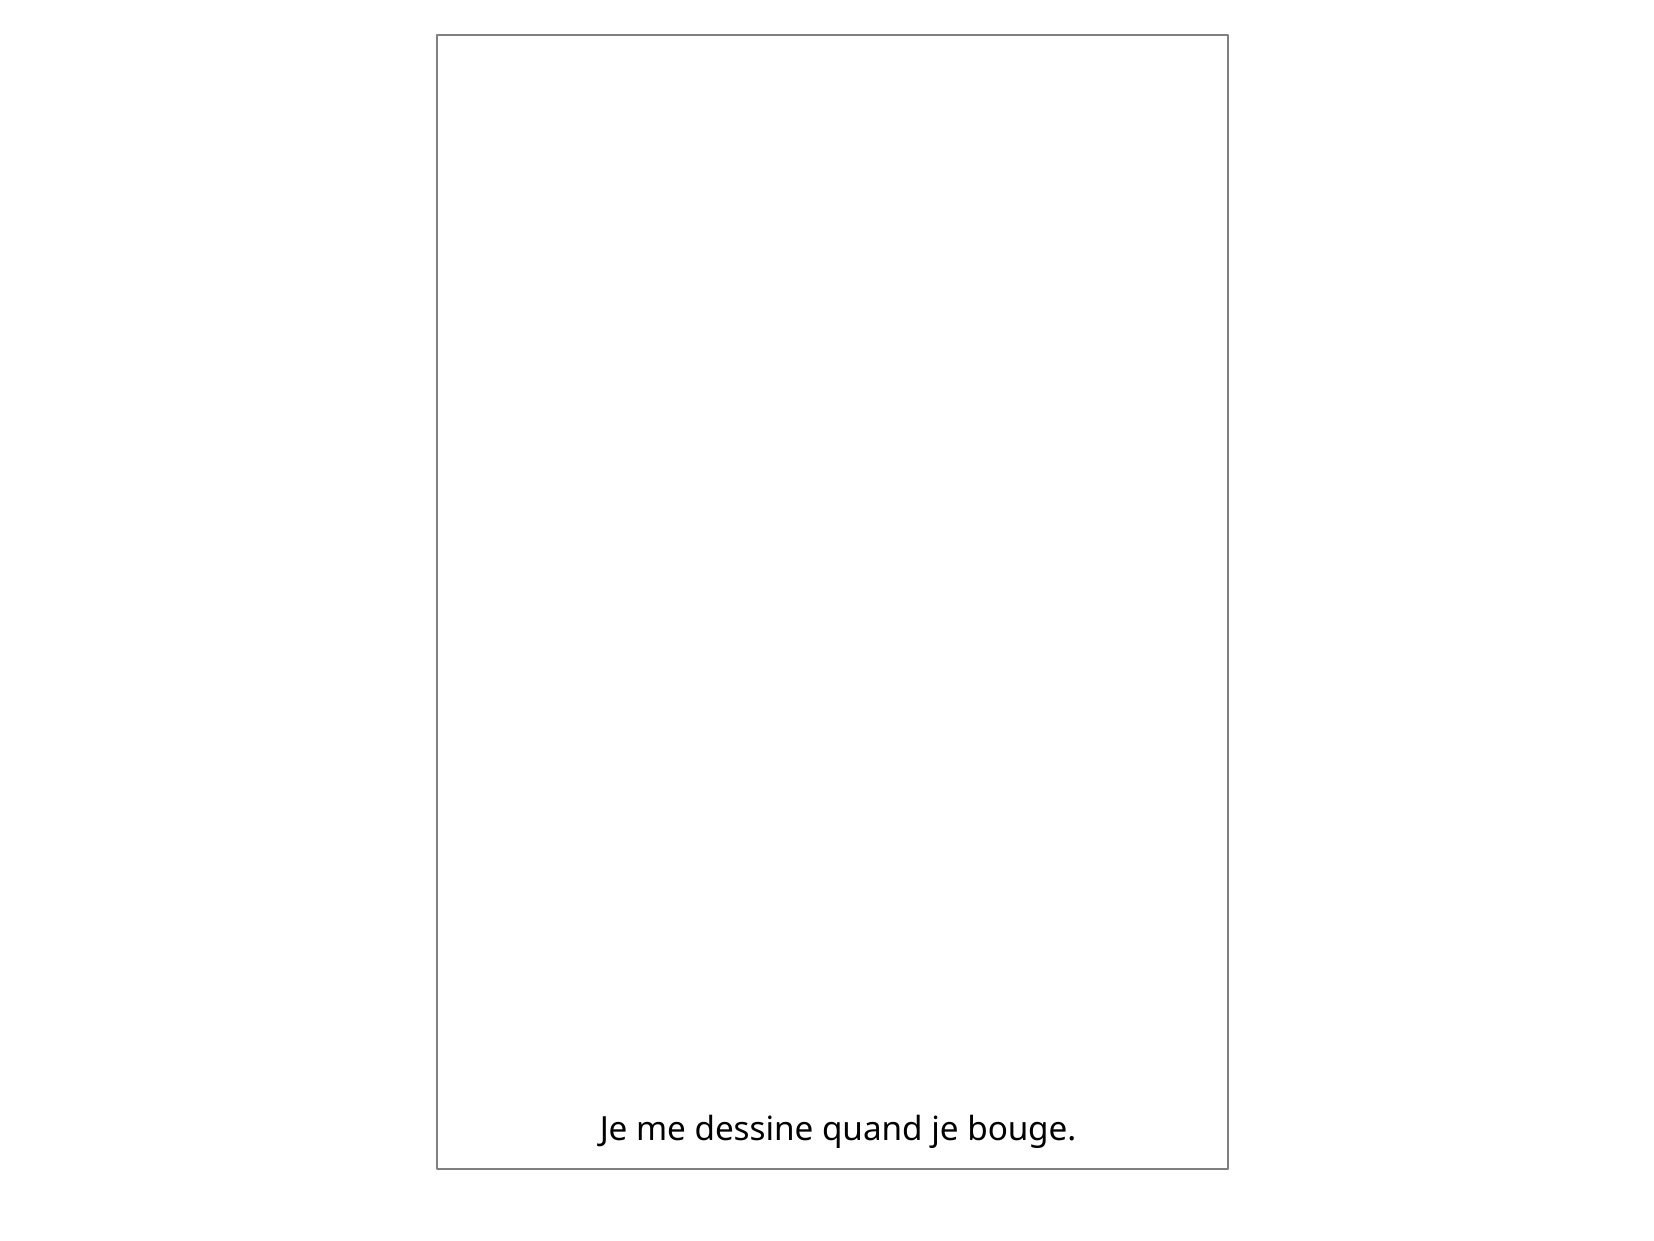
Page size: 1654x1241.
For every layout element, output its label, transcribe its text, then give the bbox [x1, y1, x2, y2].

text_box Je me dessine quand je bouge. [484, 1097, 1193, 1158]
text_box [437, 35, 1229, 1170]
